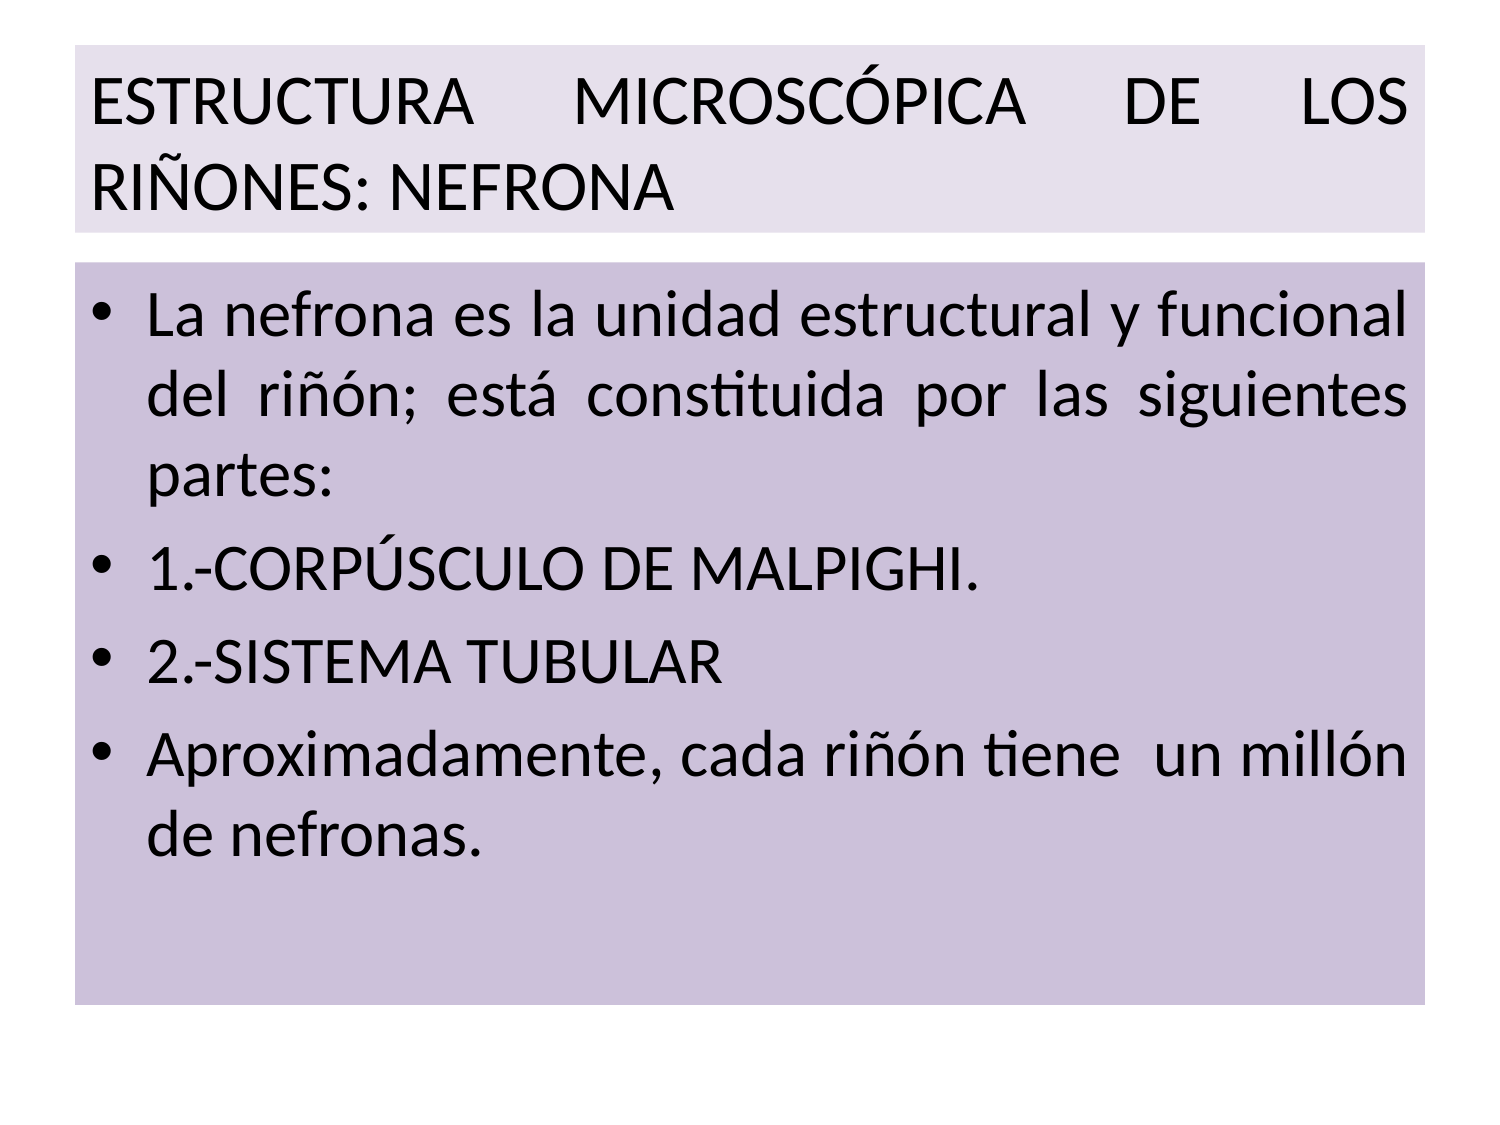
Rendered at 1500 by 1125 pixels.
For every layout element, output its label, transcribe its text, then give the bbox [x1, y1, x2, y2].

list La nefrona es la unidad estructural y funcional del riñón; está constituida por las siguientes partes: 1.-CORPÚSCULO DE MALPIGHI. 2.-SISTEMA TUBULAR Aproximadamente, cada riñón tiene un millón de nefronas. [75, 262, 1425, 1005]
title ESTRUCTURA MICROSCÓPICA DE LOS RIÑONES: NEFRONA [75, 45, 1425, 233]
